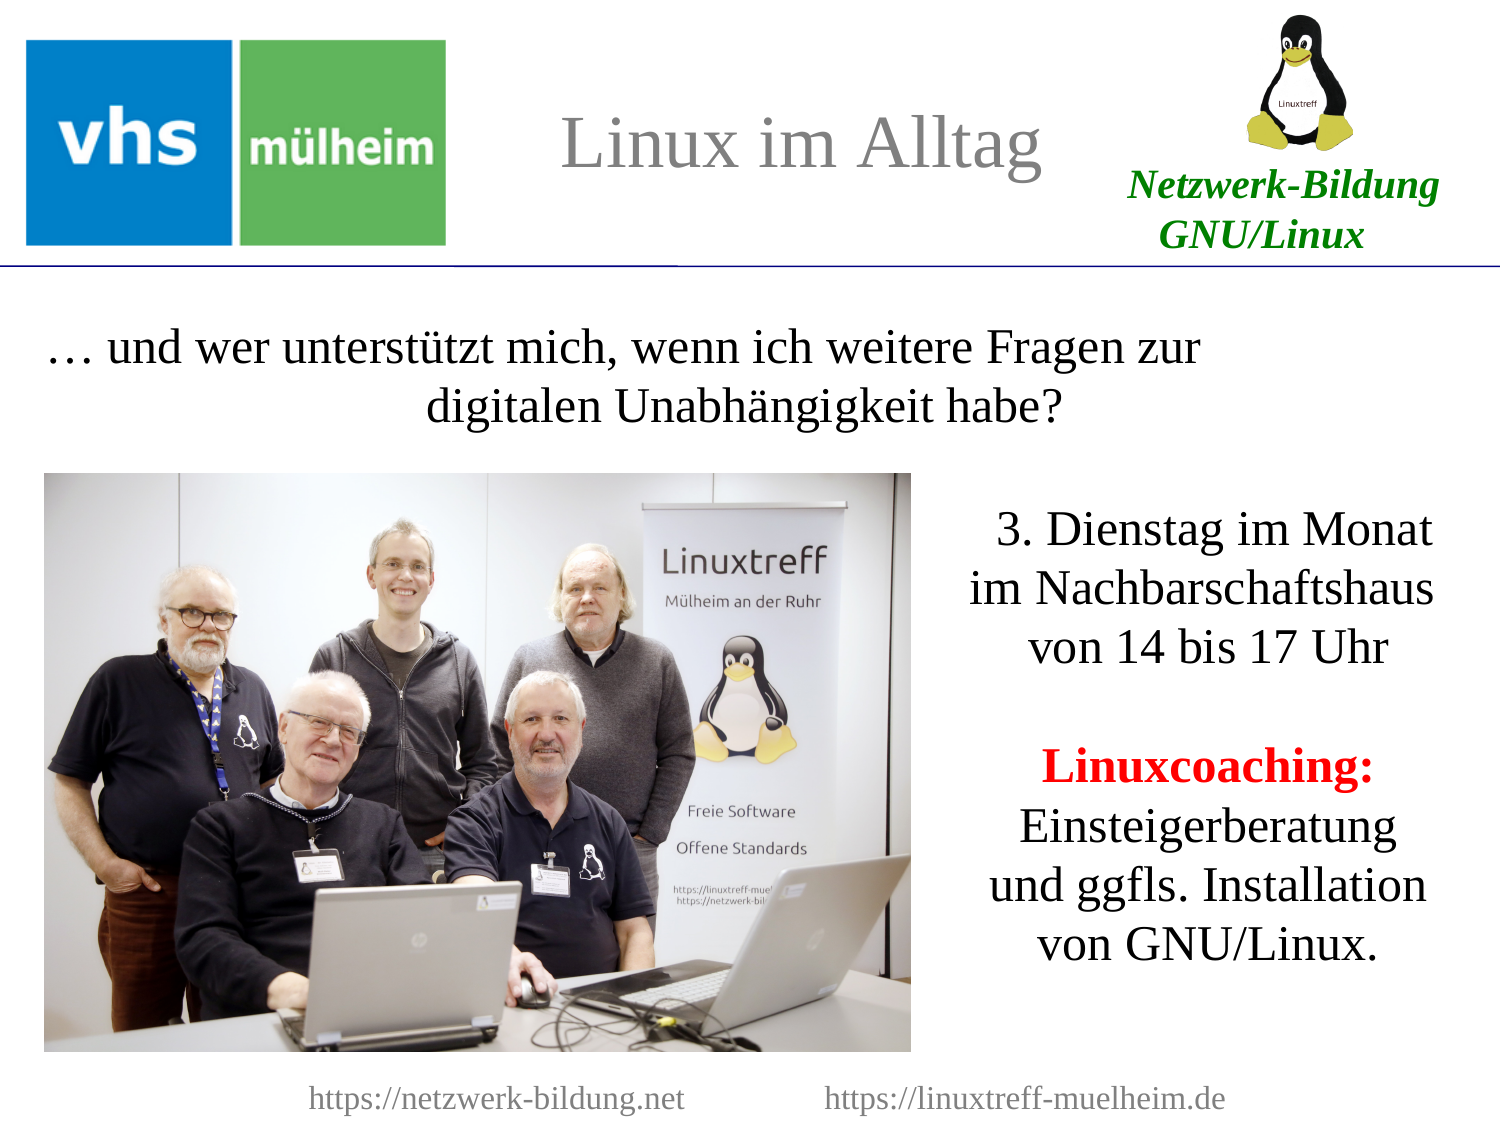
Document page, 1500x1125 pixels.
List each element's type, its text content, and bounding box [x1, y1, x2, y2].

picture [14, 32, 461, 254]
text_box … und wer unterstützt mich, wenn ich weitere Fragen zur digitalen Unabhängigkeit habe? [29, 308, 1388, 443]
picture [1246, 13, 1353, 152]
text_box https://netzwerk-bildung.net https://linuxtreff-muelheim.de [34, 1070, 1500, 1125]
text_box 3. Dienstag im Monat im Nachbarschaftshaus von 14 bis 17 Uhr Linuxcoaching: Einsteigerberatung und ggfls. Installation von GNU/Linux. [940, 490, 1477, 1011]
picture [44, 473, 911, 1052]
text_box Linux im Alltag [525, 88, 1079, 195]
text_box Netzwerk-Bildung GNU/Linux [1112, 151, 1467, 267]
